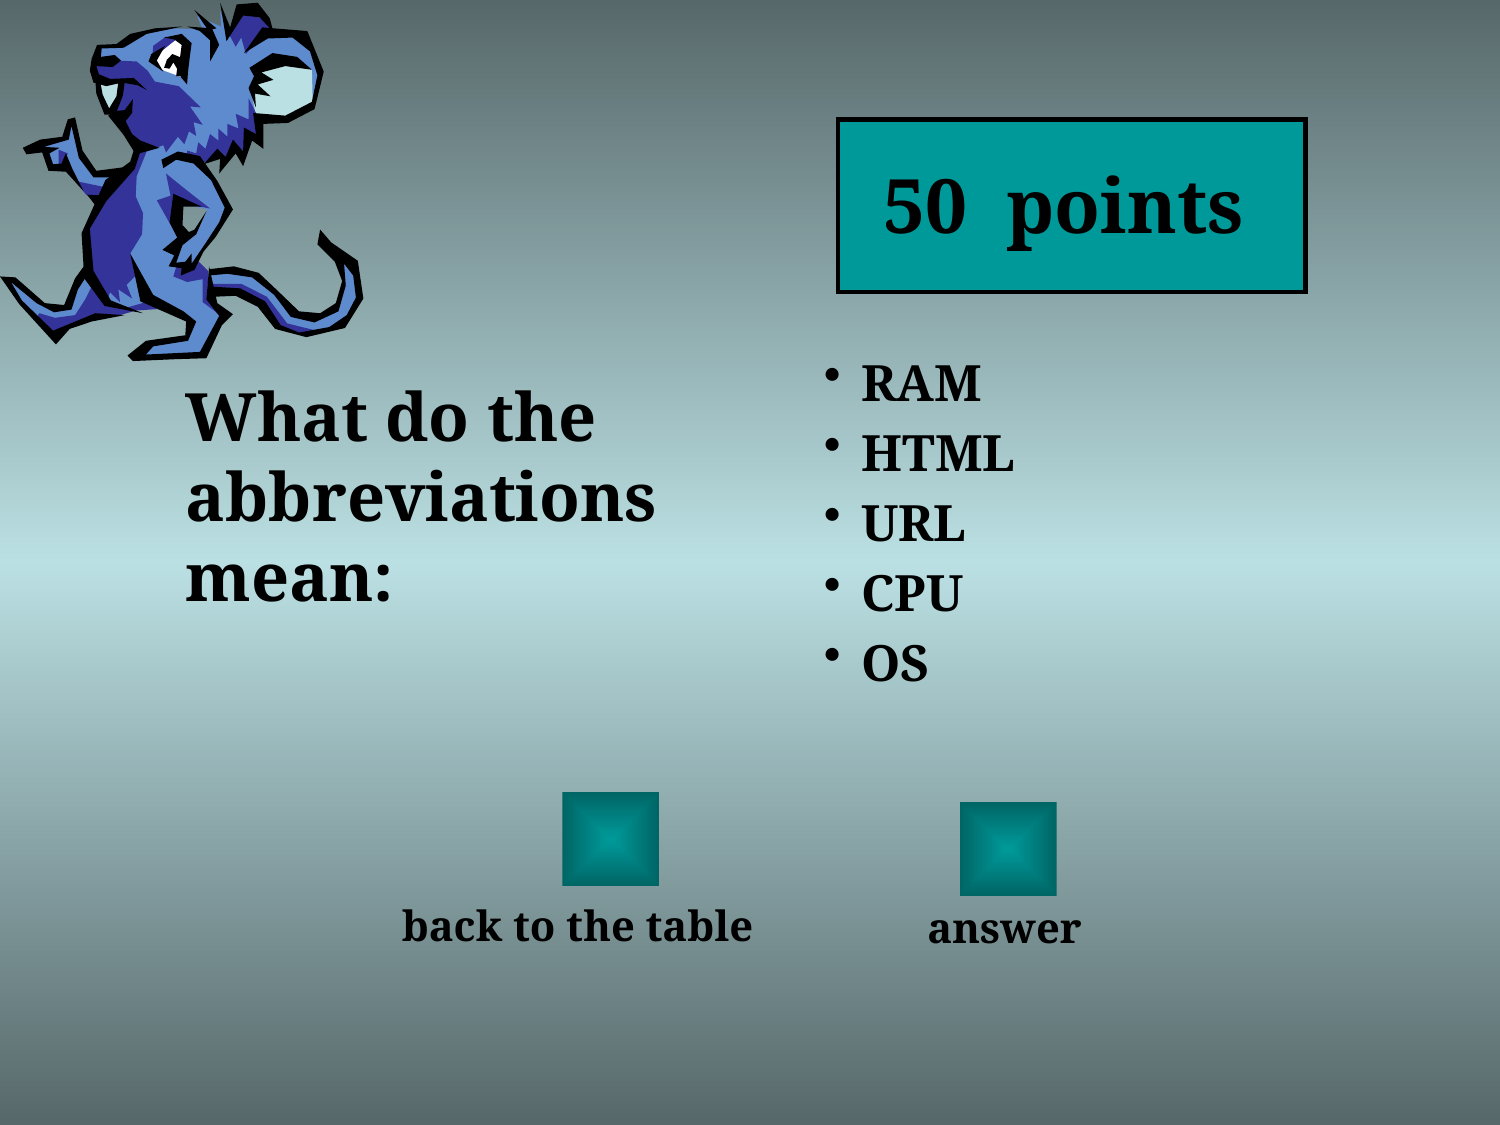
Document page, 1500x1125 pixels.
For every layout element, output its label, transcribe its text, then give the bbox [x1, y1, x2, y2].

text_box [960, 802, 1057, 896]
text_box RAM HTML URL CPU OS [659, 343, 1081, 769]
text_box back to the table [371, 892, 784, 958]
title What do the abbreviations mean: [170, 401, 659, 588]
text_box [562, 792, 659, 886]
text_box answer [859, 894, 1150, 959]
text_box [837, 119, 1306, 293]
text_box 50 points [868, 150, 1282, 256]
